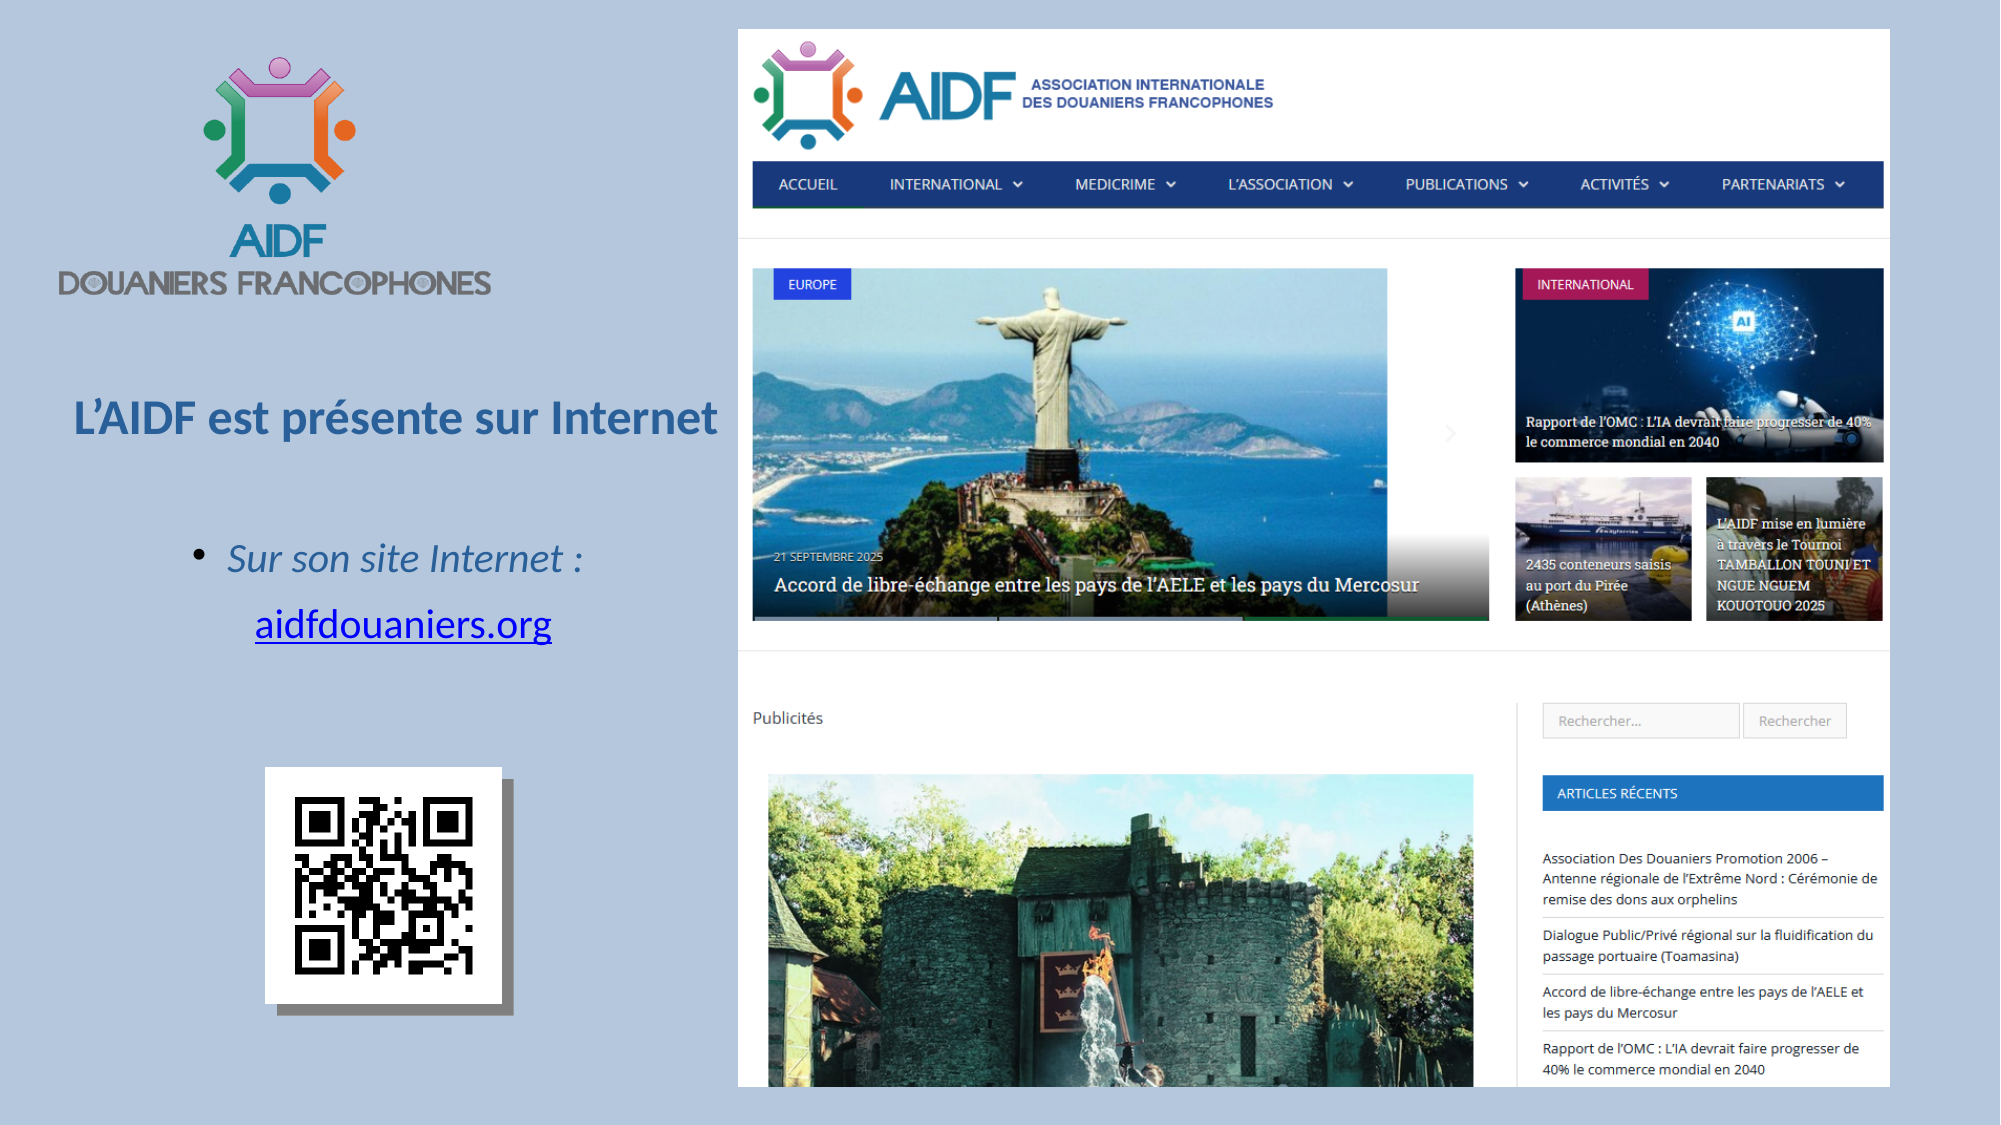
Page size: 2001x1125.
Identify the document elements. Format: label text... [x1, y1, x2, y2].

picture [265, 767, 502, 1004]
text_box L’AIDF est présente sur Internet [59, 383, 738, 444]
picture [738, 29, 1890, 1087]
picture [59, 57, 491, 295]
text_box Sur son site Internet : aidfdouaniers.org [177, 529, 621, 680]
